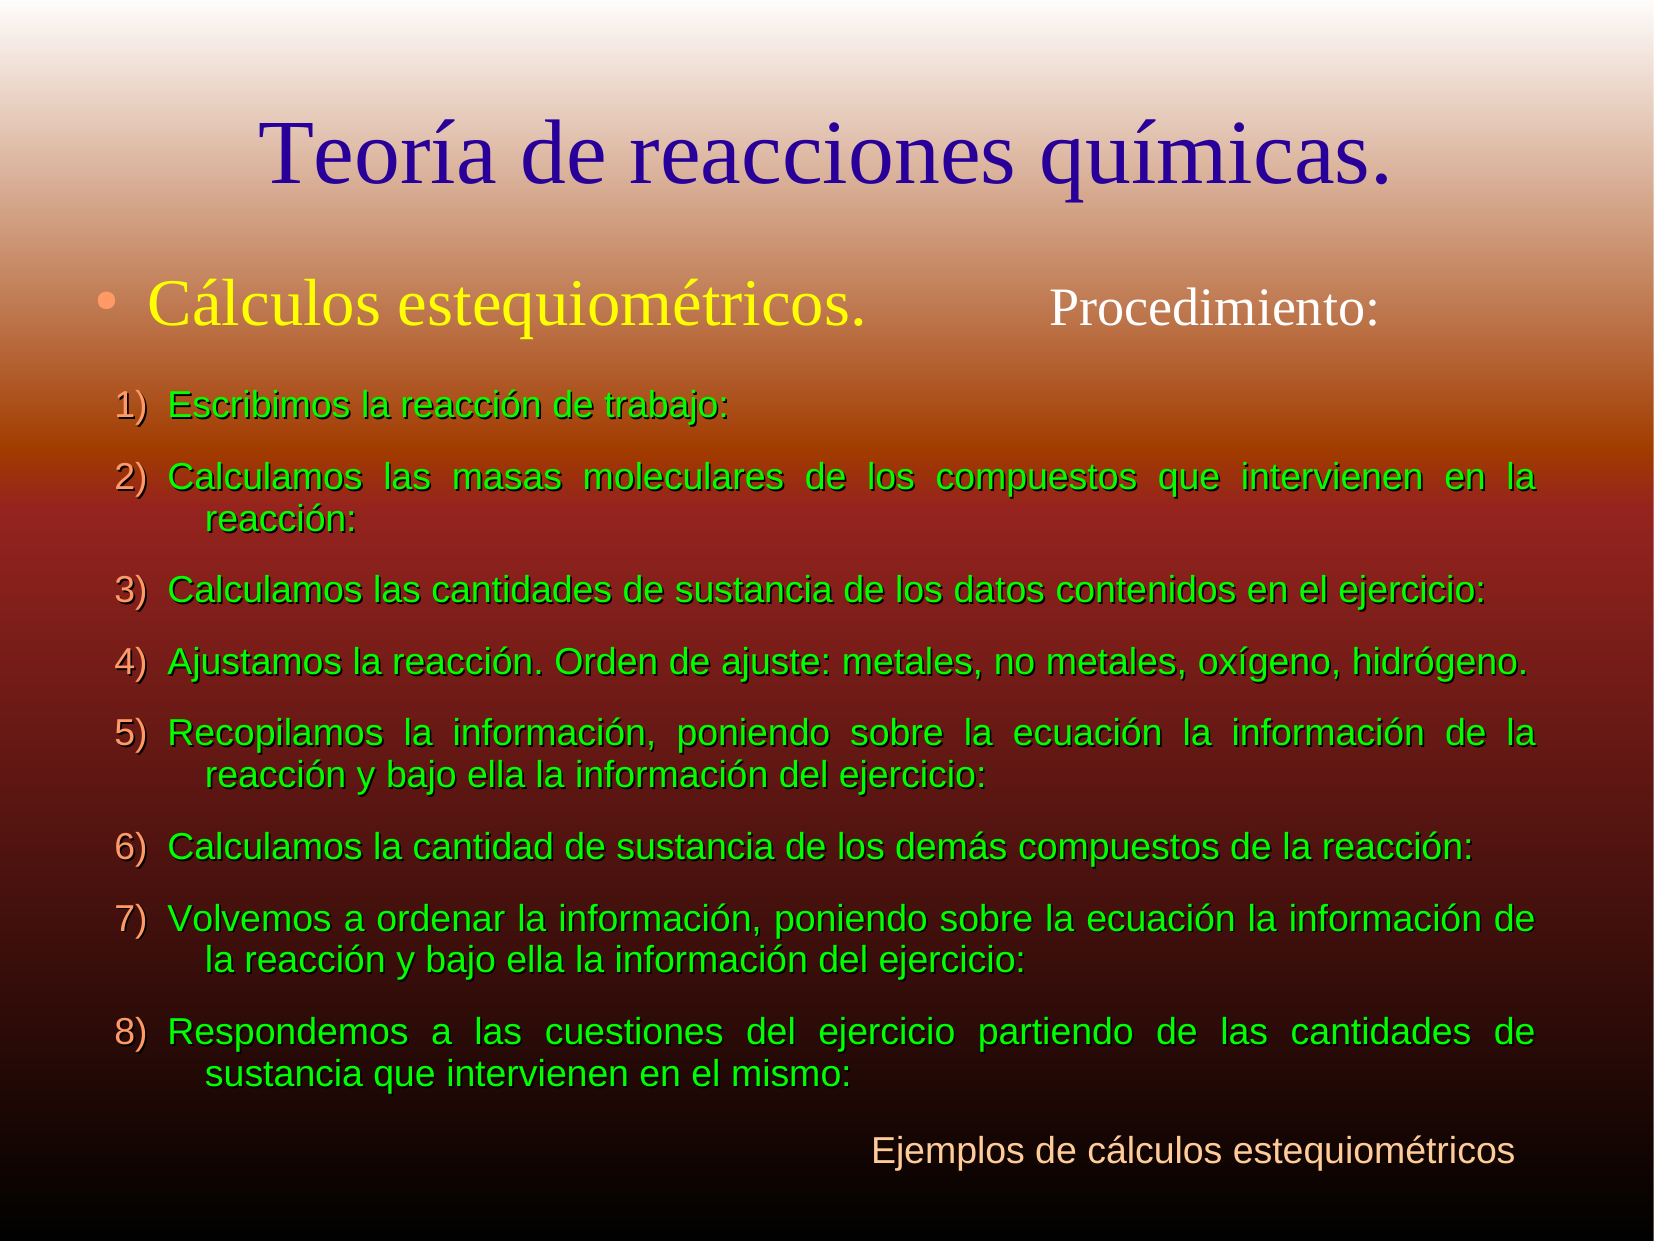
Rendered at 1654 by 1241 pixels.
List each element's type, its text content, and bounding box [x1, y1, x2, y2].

picture [0, 0, 1654, 1241]
title Teoría de reacciones químicas. [82, 49, 1571, 257]
text_box Ejemplos de cálculos estequiométricos [856, 1122, 1634, 1194]
list Cálculos estequiométricos. Procedimiento: [76, 265, 1625, 355]
text_box Escribimos la reacción de trabajo: Calculamos las masas moleculares de los compuestos que intervienen en la reacción: Calculamos las cantidades de sustancia de los datos contenidos en el ejercicio: Ajustamos la reacción. Orden de ajuste: metales, no metales, oxígeno, hidrógeno. Recopilamos la información, poniendo sobre la ecuación la información de la reacción y bajo ella la información del ejercicio: Calculamos la cantidad de sustancia de los demás compuestos de la reacción: Volvemos a ordenar la información, poniendo sobre la ecuación la información de la reacción y bajo ella la información del ejercicio: Respondemos a las cuestiones del ejercicio partiendo de las cantidades de sustancia que intervienen en el mismo: [59, 383, 1536, 1096]
